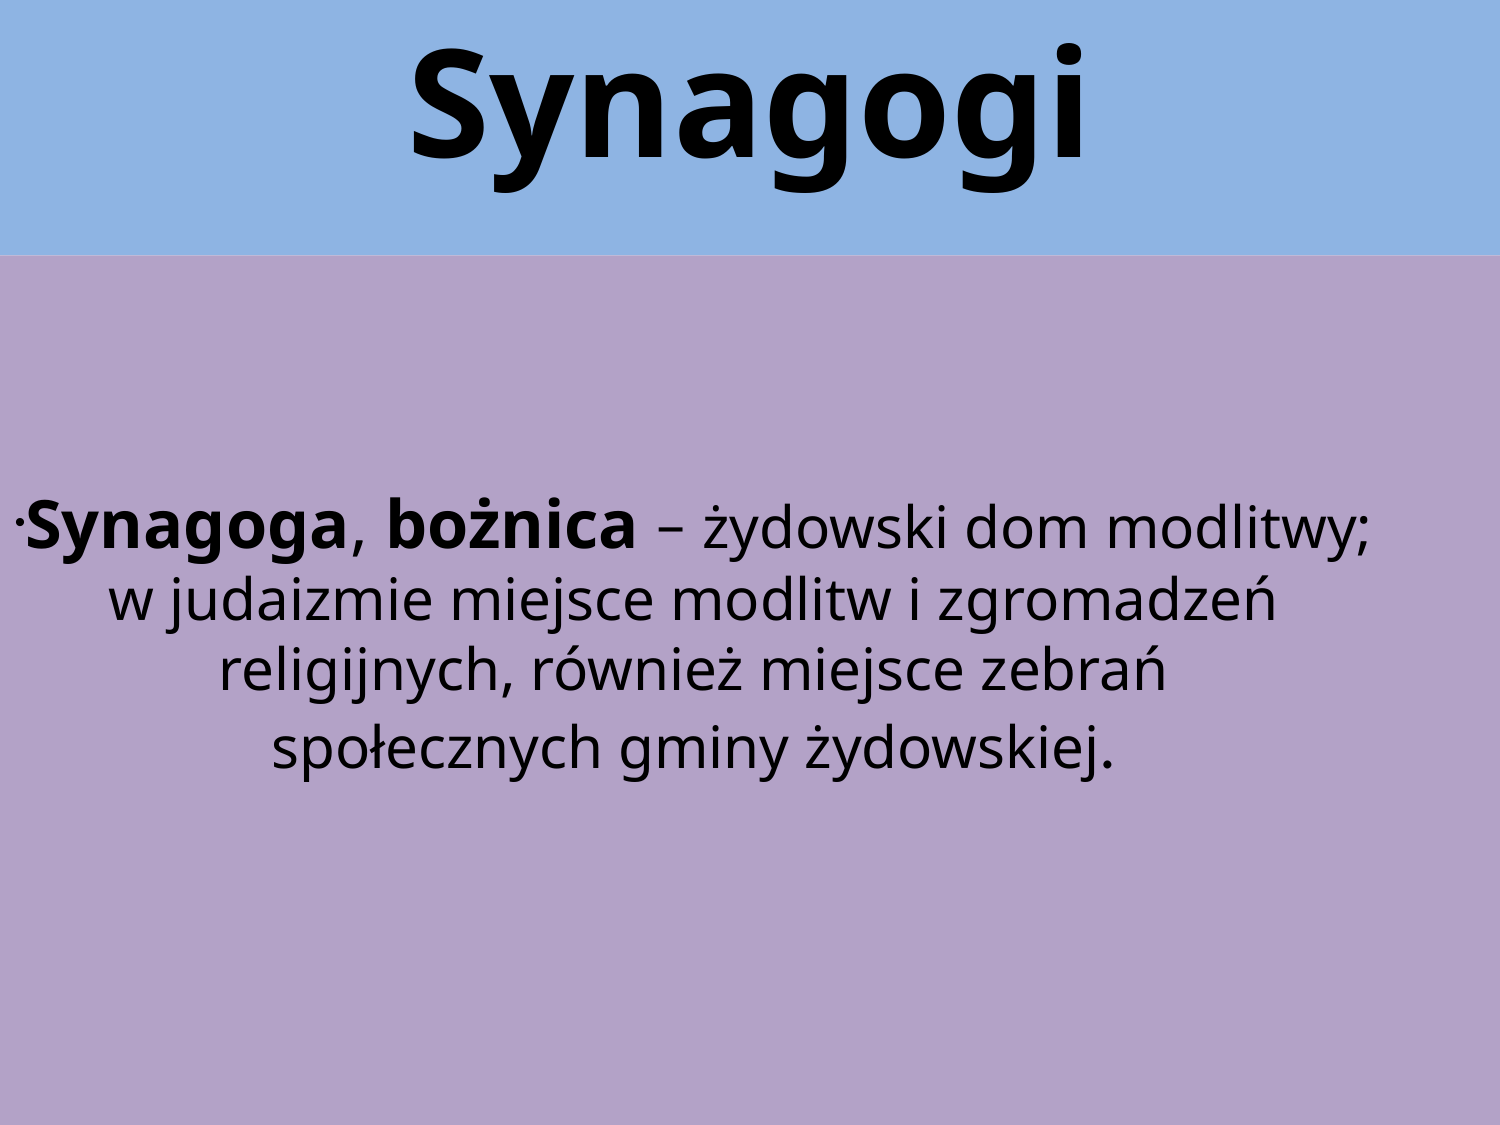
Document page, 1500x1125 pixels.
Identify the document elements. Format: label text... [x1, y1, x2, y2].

title Synagogi [0, 0, 1500, 255]
list Synagoga, bożnica – żydowski dom modlitwy; w judaizmie miejsce modlitw i zgromadzeń religijnych, również miejsce zebrań społecznych gminy żydowskiej. [0, 255, 1500, 1125]
